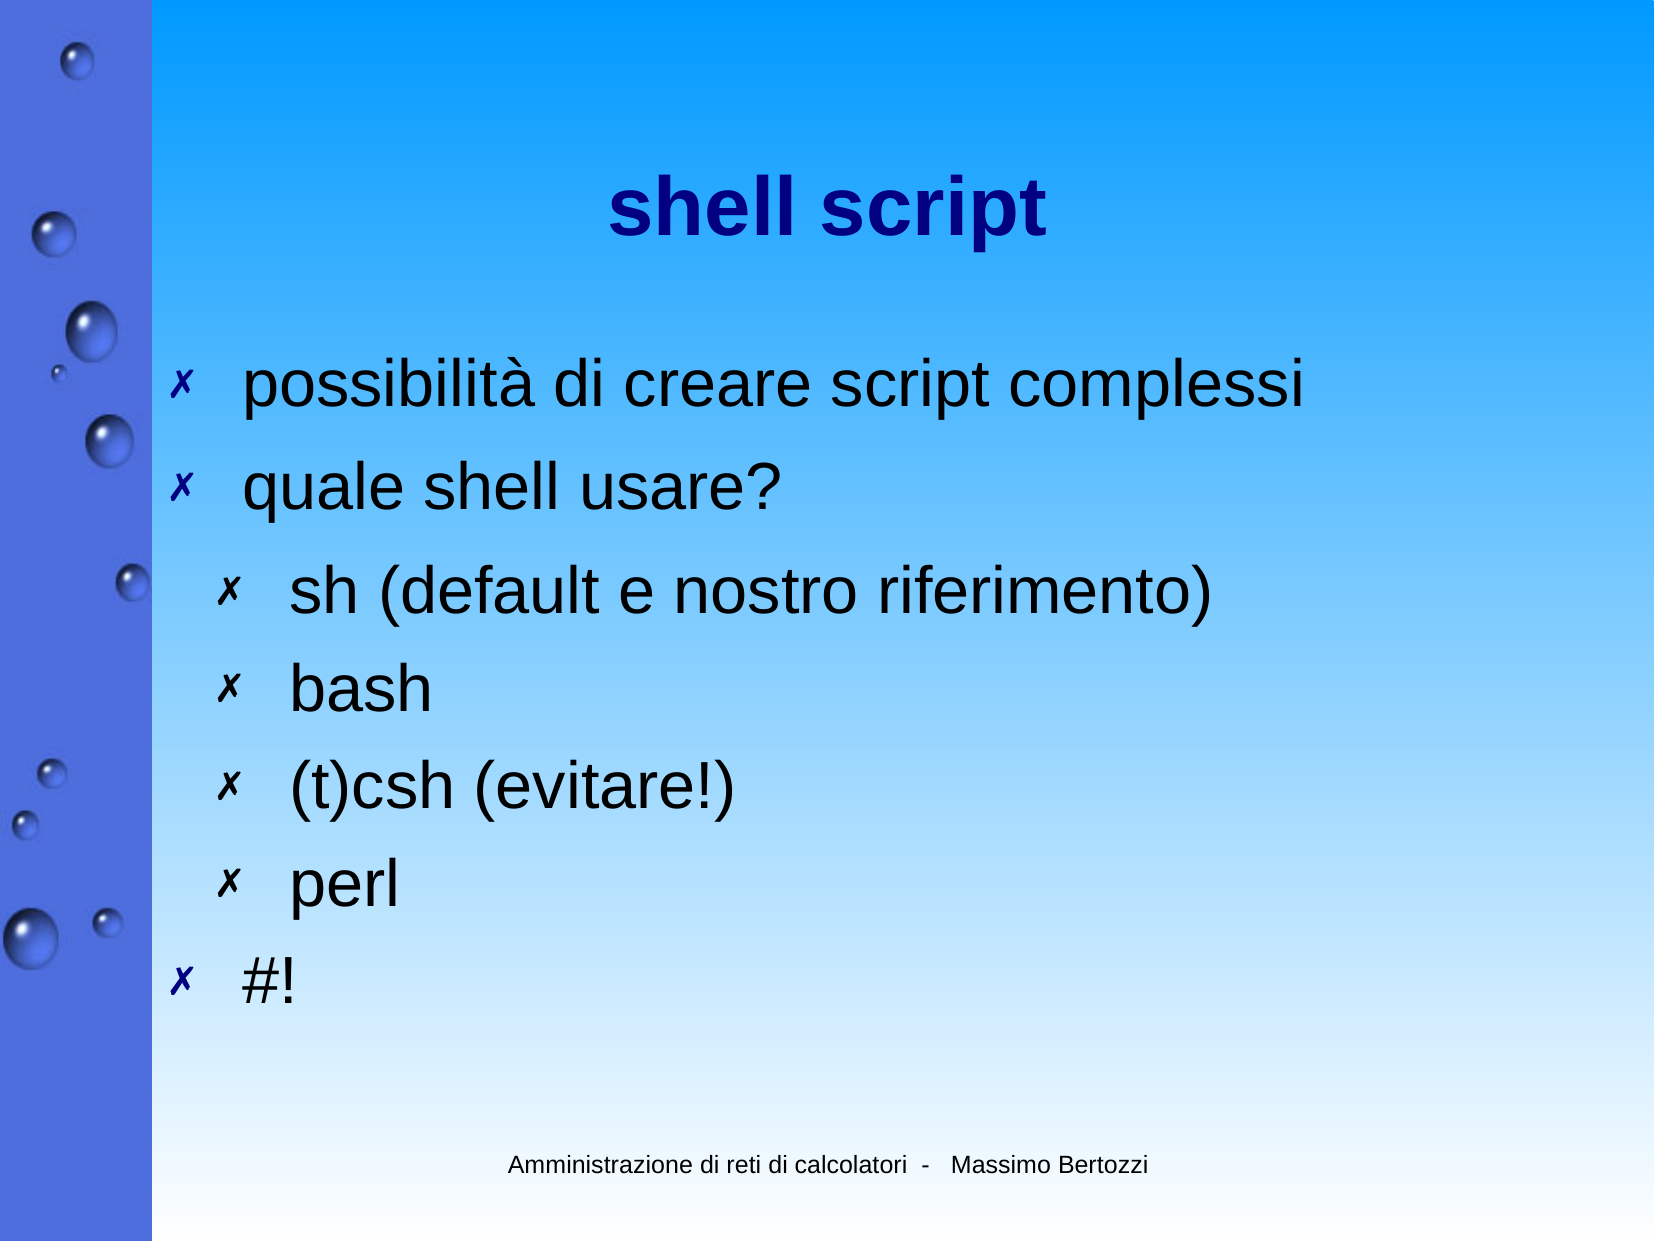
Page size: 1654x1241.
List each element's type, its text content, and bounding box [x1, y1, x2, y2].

picture [0, 0, 152, 1241]
title shell script [121, 102, 1534, 311]
list possibilità di creare script complessi quale shell usare? sh (default e nostro riferimento) bash (t)csh (evitare!) perl #! [159, 346, 1572, 1128]
